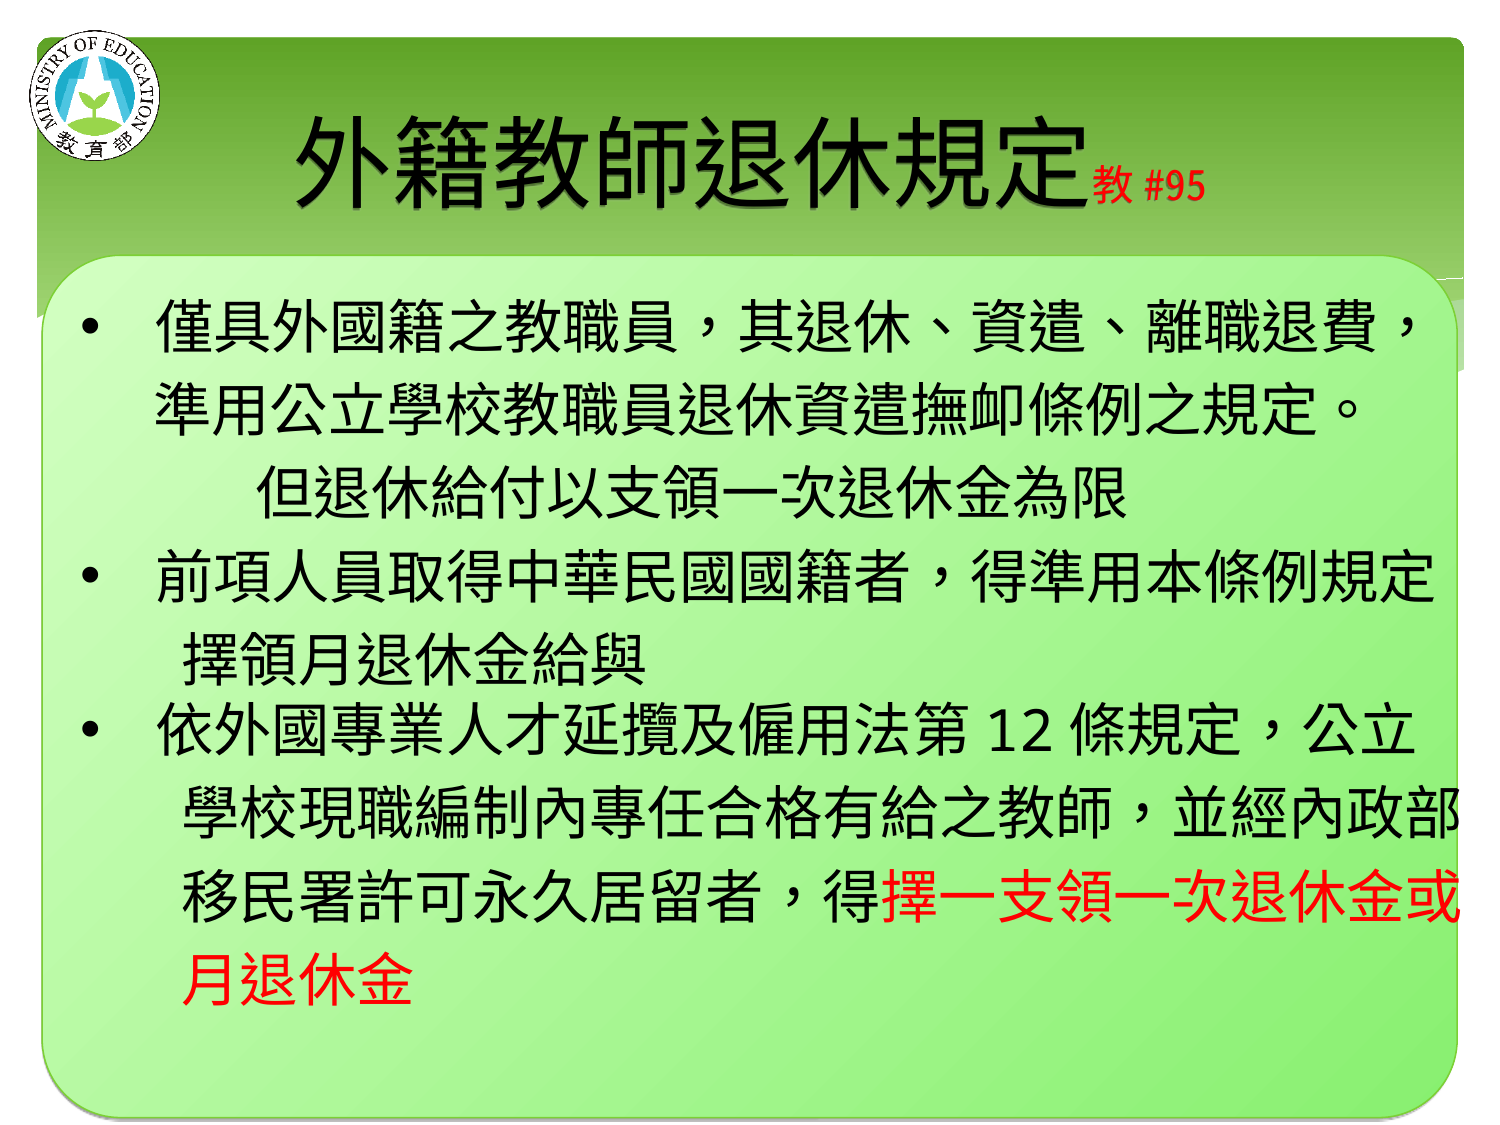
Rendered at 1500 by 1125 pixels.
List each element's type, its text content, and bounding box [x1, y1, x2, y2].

text_box 僅具外國籍之教職員，其退休、資遣、離職退費， 準用公立學校教職員退休資遣撫卹條例之規定。 但退休給付以支領一次退休金為限 前項人員取得中華民國國籍者，得準用本條例規定 擇領月退休金給與 依外國專業人才延攬及僱用法第12條規定，公立 學校現職編制內專任合格有給之教師，並經內政部 移民署許可永久居留者，得擇一支領一次退休金或 月退休金 [42, 255, 1458, 1118]
picture [29, 30, 160, 161]
title 外籍教師退休規定教#95 [112, 72, 1388, 250]
